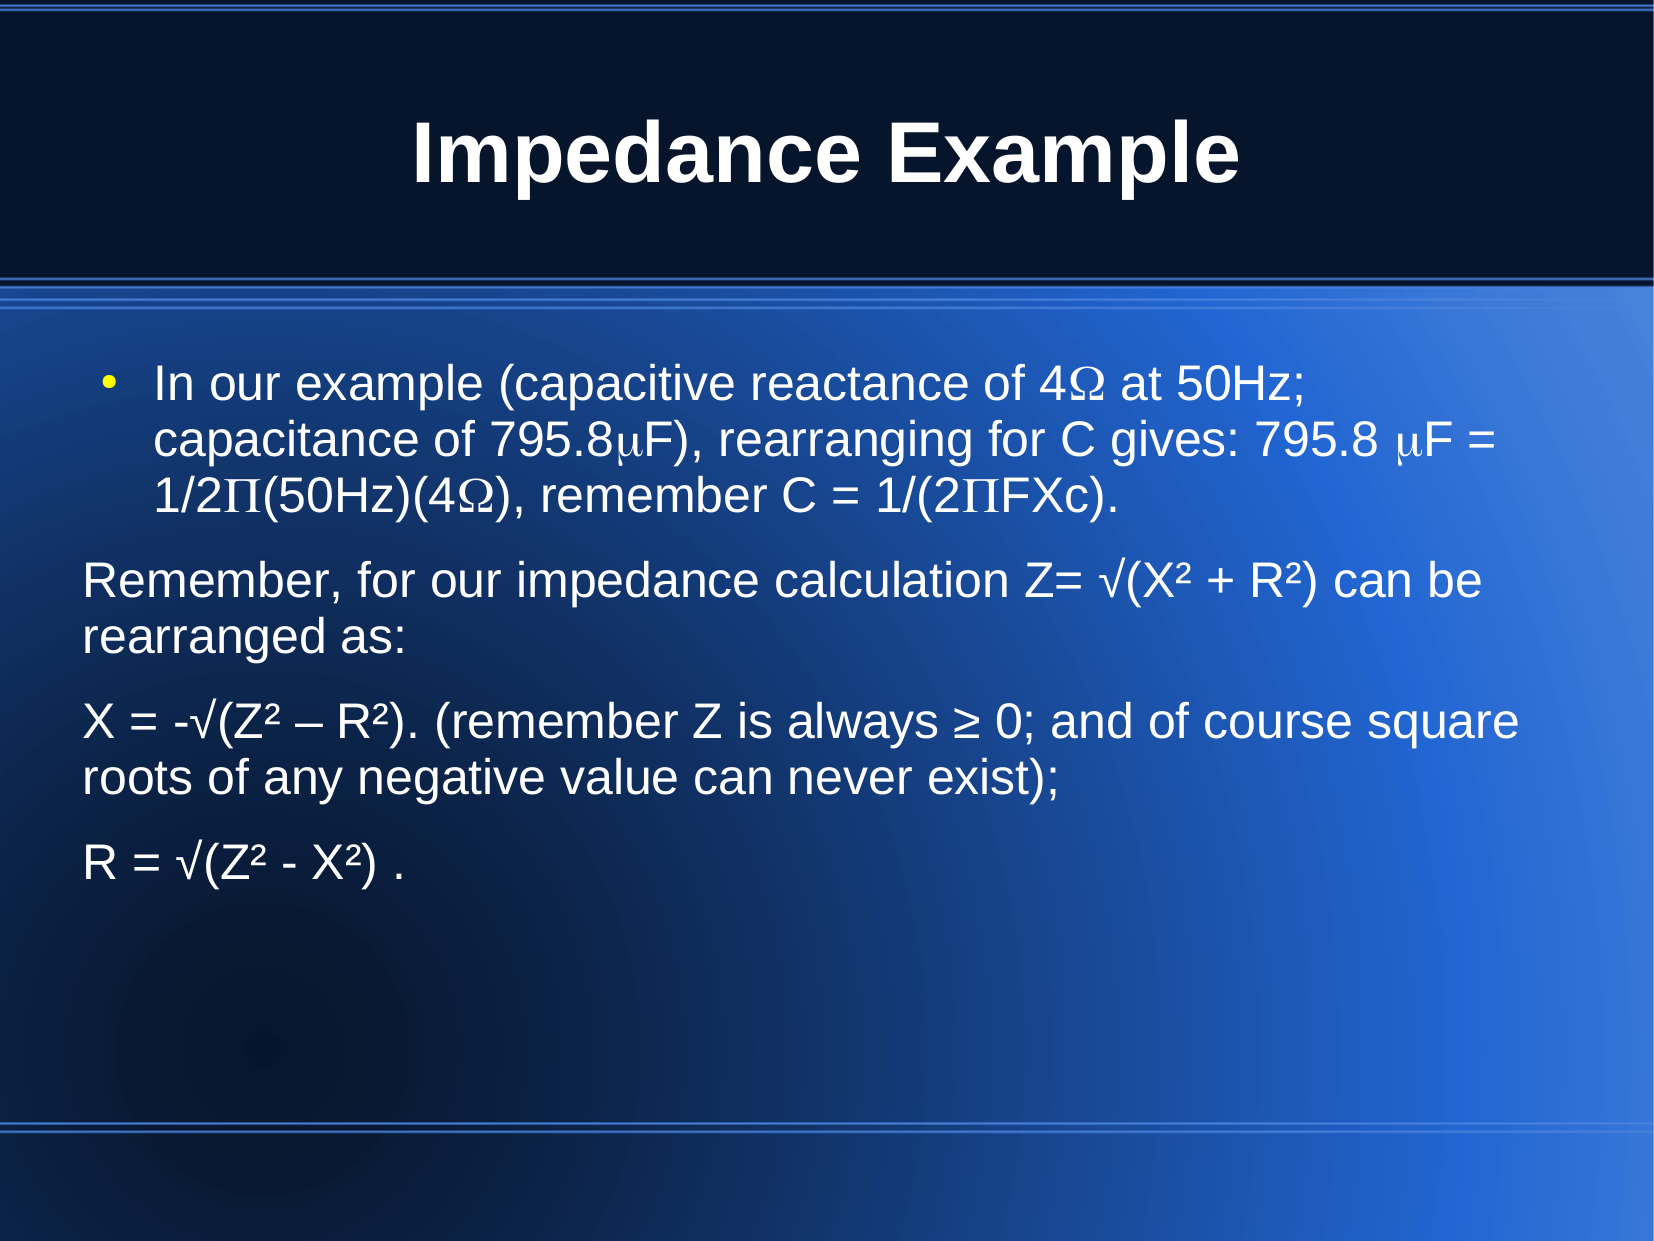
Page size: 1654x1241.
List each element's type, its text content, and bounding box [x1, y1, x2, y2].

list In our example (capacitive reactance of 4W at 50Hz; capacitance of 795.8mF), rearranging for C gives: 795.8 mF = 1/2P(50Hz)(4W), remember C = 1/(2PFXc). Remember, for our impedance calculation Z= √(X² + R²) can be rearranged as: X = -√(Z² – R²). (remember Z is always ≥ 0; and of course square roots of any negative value can never exist); R = √(Z² - X²) . [82, 355, 1571, 1058]
title Impedance Example [82, 49, 1571, 257]
picture [0, 0, 1654, 1241]
